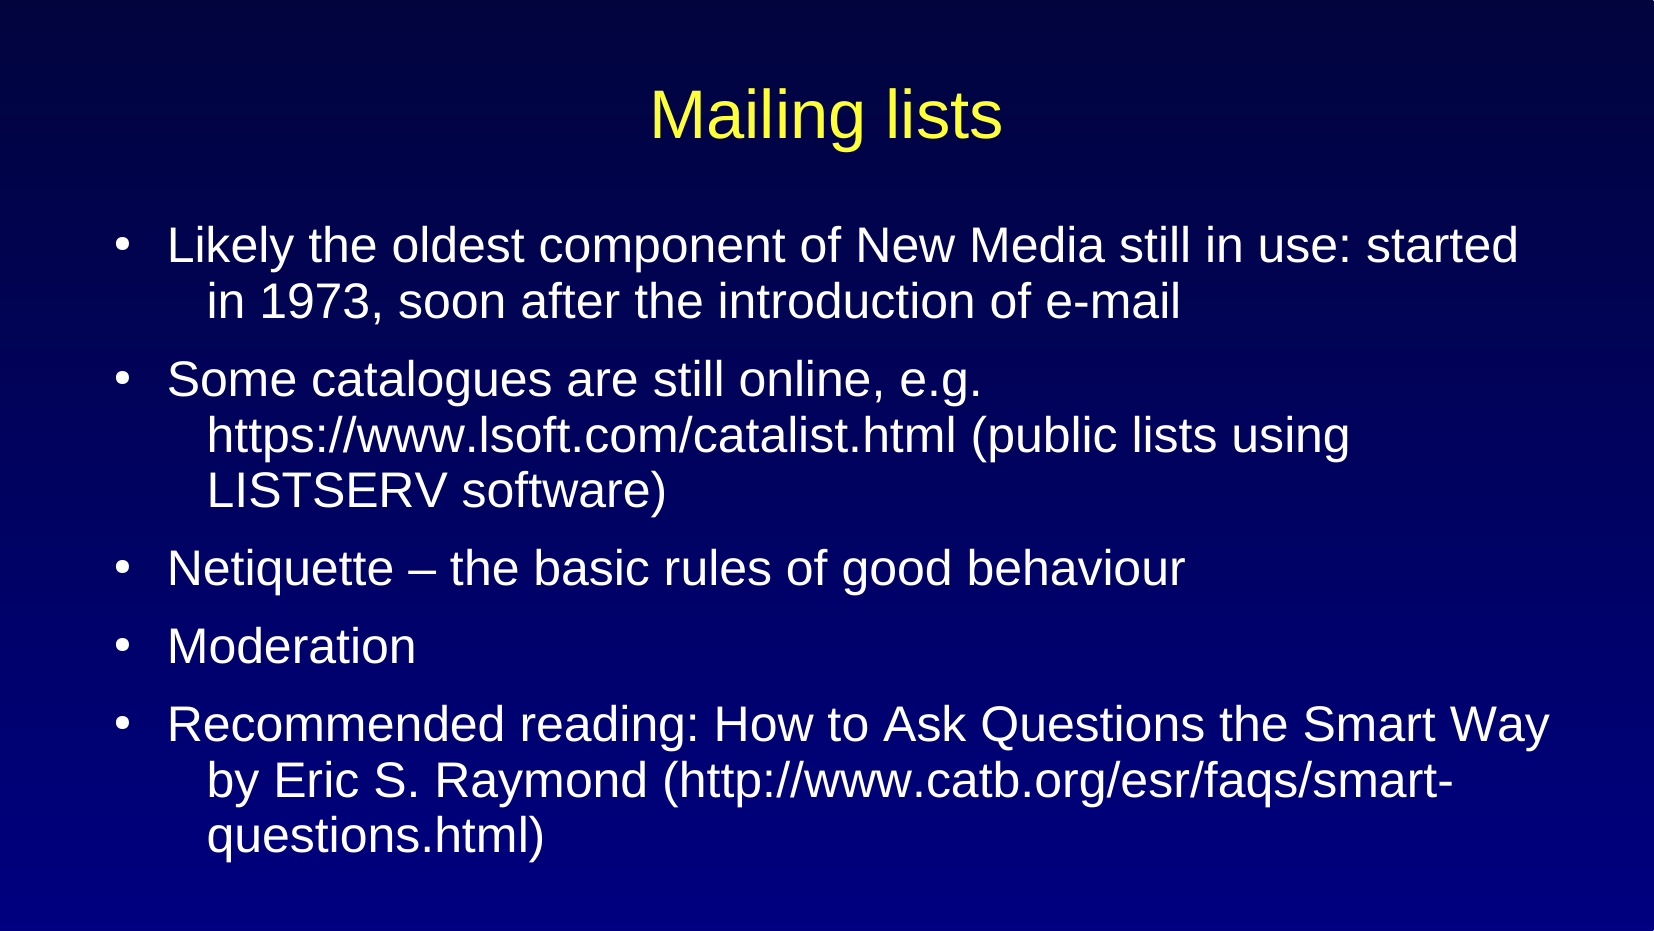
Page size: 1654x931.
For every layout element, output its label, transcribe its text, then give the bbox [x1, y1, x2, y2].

list Likely the oldest component of New Media still in use: started in 1973, soon after the introduction of e-mail Some catalogues are still online, e.g. https://www.lsoft.com/catalist.html (public lists using LISTSERV software) Netiquette – the basic rules of good behaviour Moderation Recommended reading: How to Ask Questions the Smart Way by Eric S. Raymond (http://www.catb.org/esr/faqs/smart-questions.html) [82, 217, 1571, 864]
title Mailing lists [82, 37, 1571, 193]
